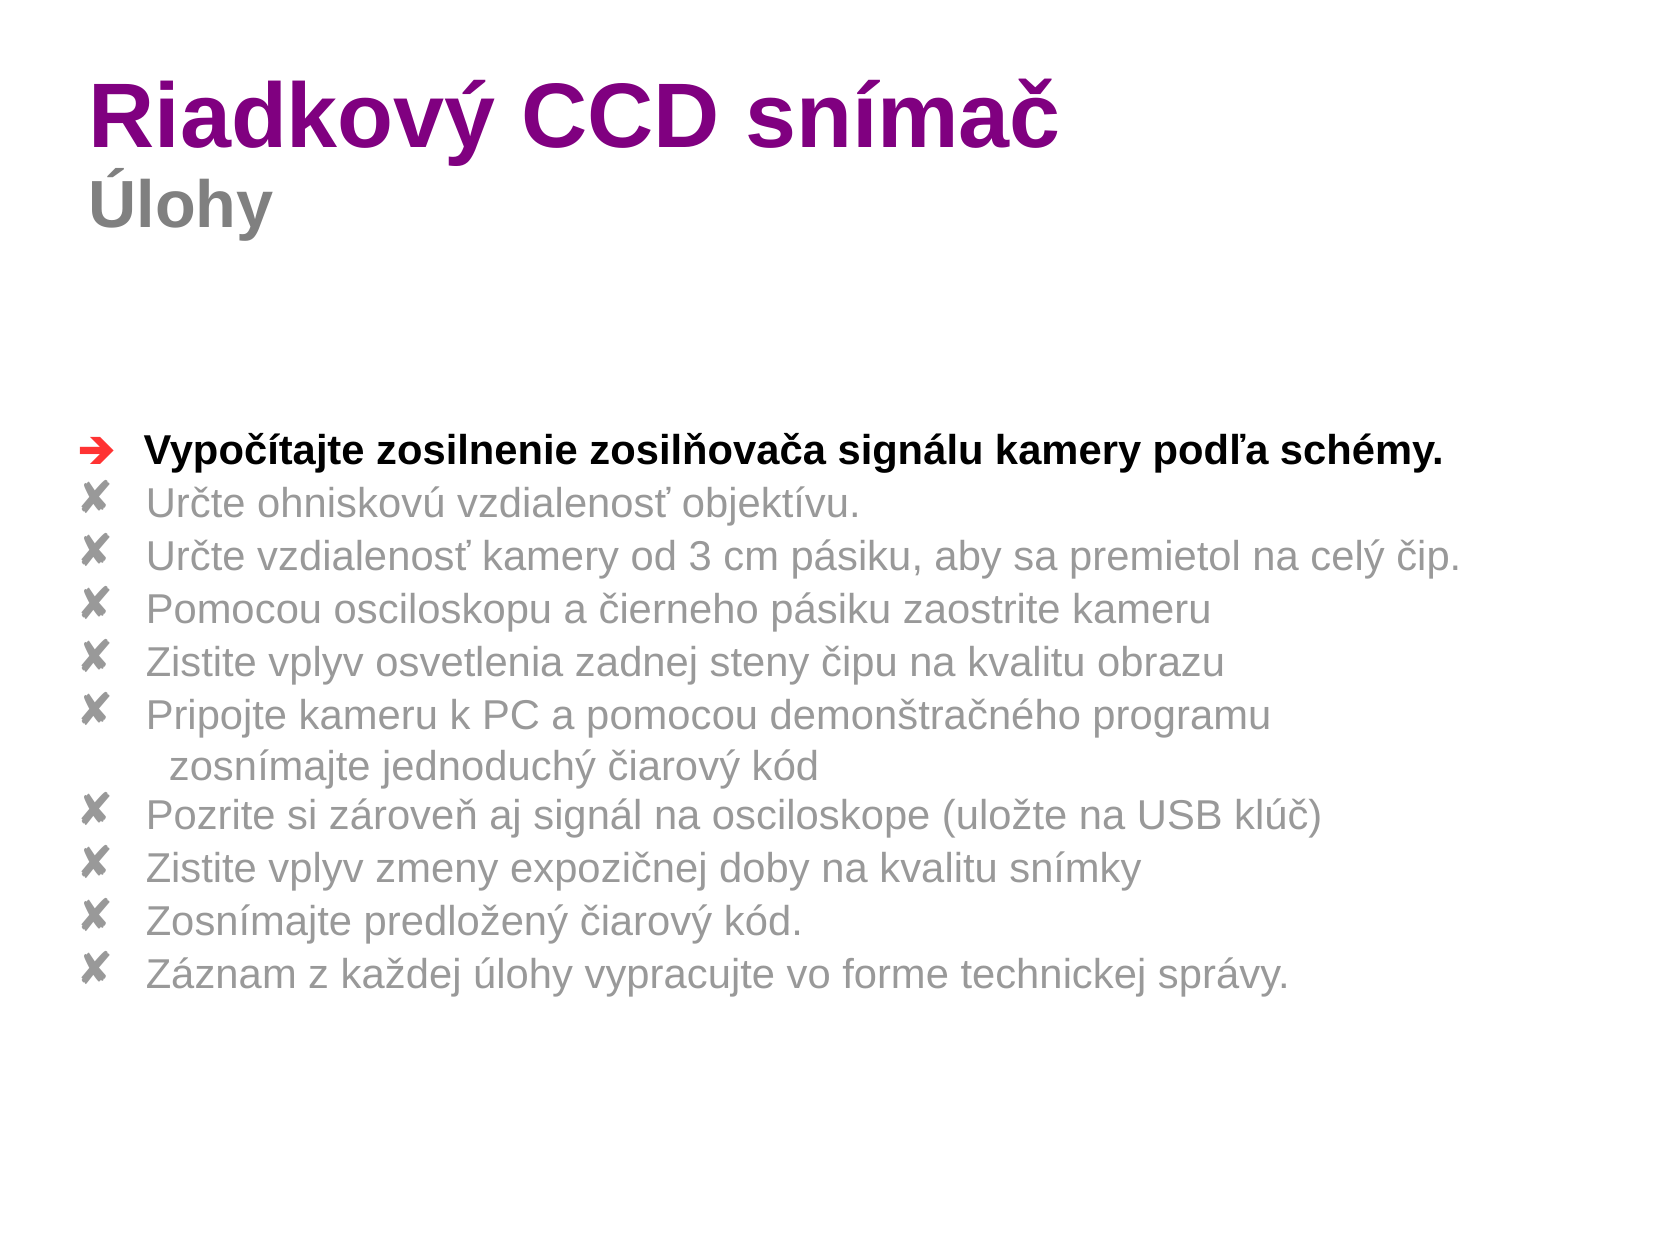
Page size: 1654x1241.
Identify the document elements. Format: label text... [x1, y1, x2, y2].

title Riadkový CCD snímač Úlohy [88, 49, 1571, 257]
title  Vypočítajte zosilnenie zosilňovača signálu kamery podľa schémy.  Určte ohniskovú vzdialenosť objektívu.  Určte vzdialenosť kamery od 3 cm pásiku, aby sa premietol na celý čip.  Pomocou osciloskopu a čierneho pásiku zaostrite kameru  Zistite vplyv osvetlenia zadnej steny čipu na kvalitu obrazu  Pripojte kameru k PC a pomocou demonštračného programu zosnímajte jednoduchý čiarový kód  Pozrite si zároveň aj signál na osciloskope (uložte na USB klúč)  Zistite vplyv zmeny expozičnej doby na kvalitu snímky  Zosnímajte predložený čiarový kód.  Záznam z každej úlohy vypracujte vo forme technickej správy. [76, 320, 1595, 1151]
